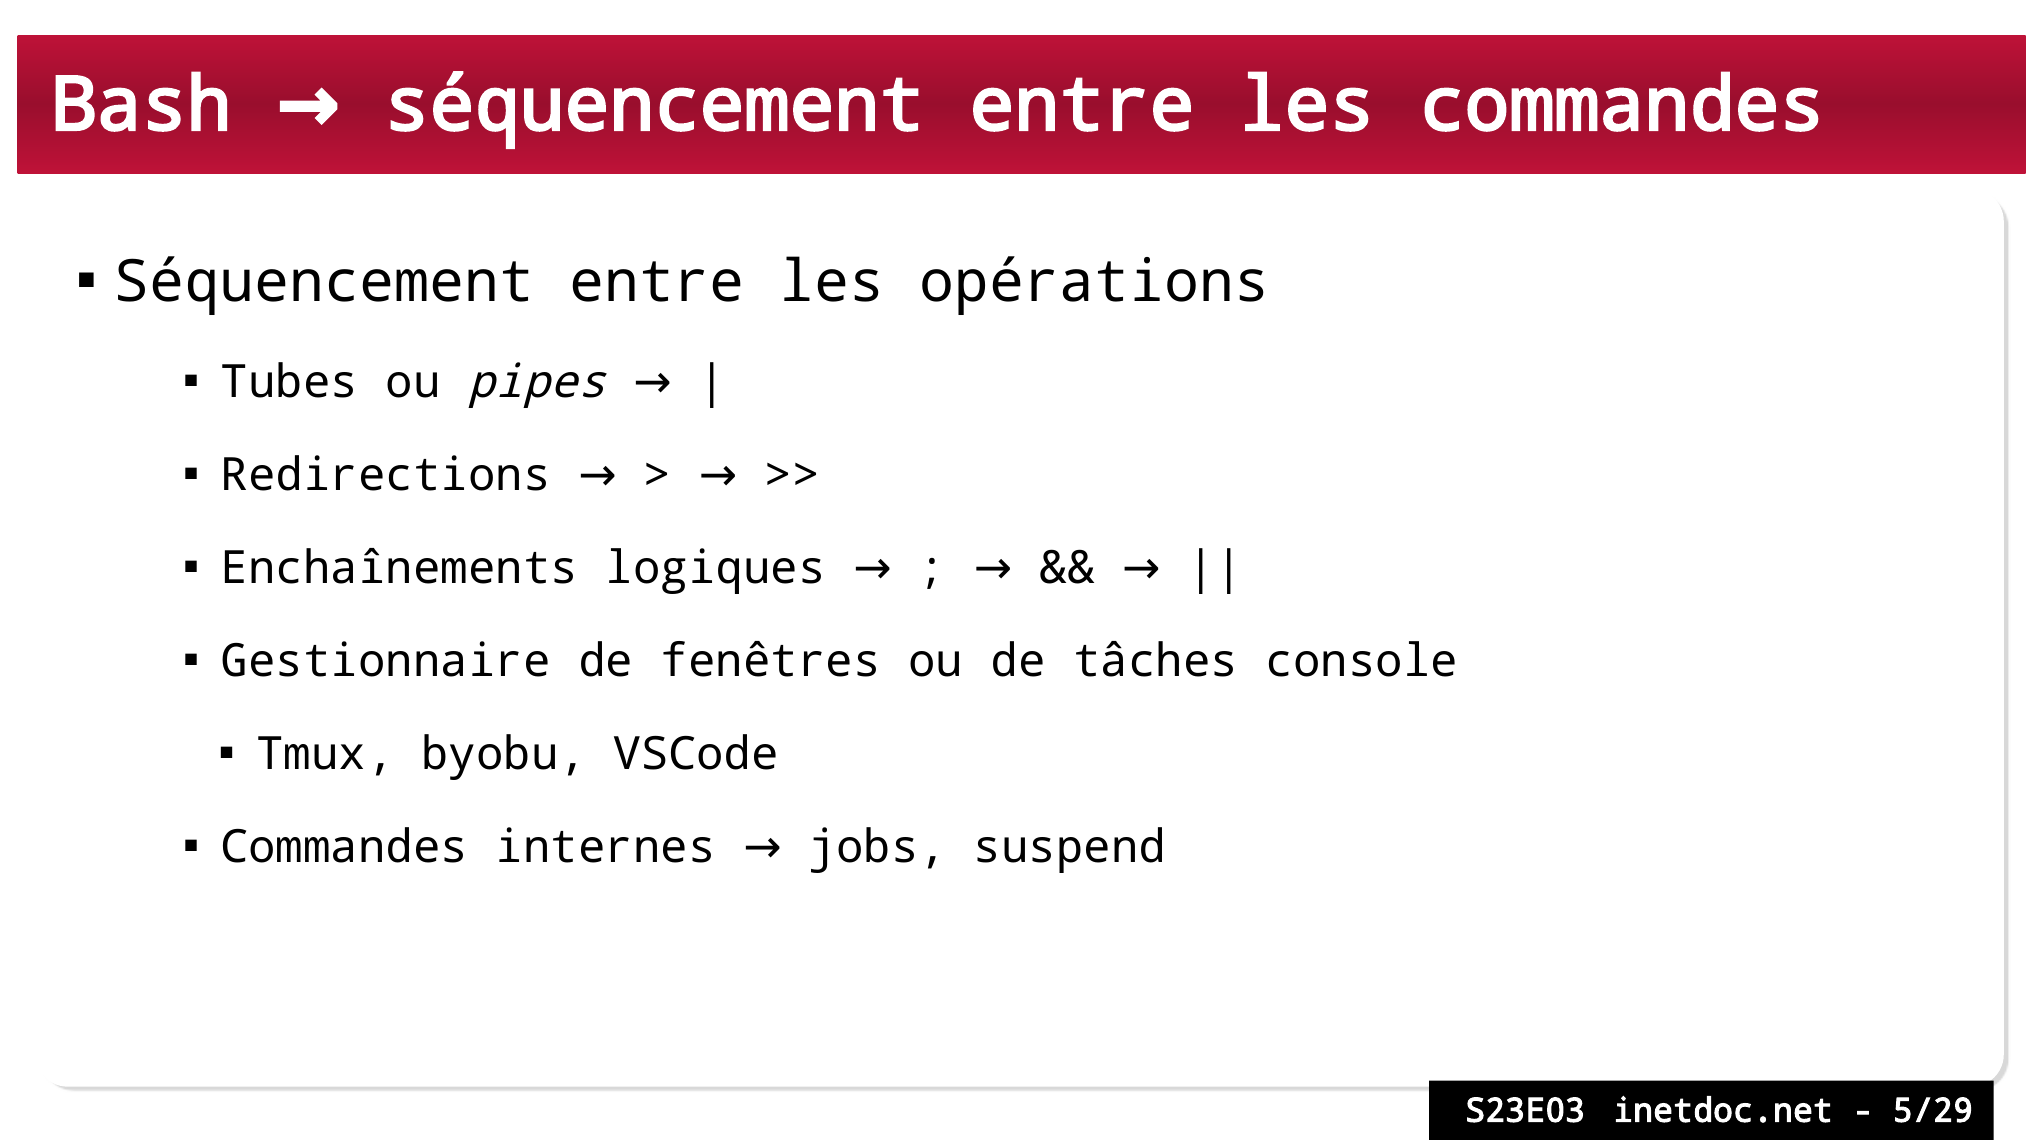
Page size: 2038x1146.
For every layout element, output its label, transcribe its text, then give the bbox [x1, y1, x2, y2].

text_box S23E03 inetdoc.net - <numéro>/29 [1429, 1080, 1994, 1140]
text_box Bash → séquencement entre les commandes [17, 35, 2026, 174]
text_box Séquencement entre les opérations Tubes ou pipes → | Redirections → > → >> Enchaînements logiques → ; → && → || Gestionnaire de fenêtres ou de tâches console Tmux, byobu, VSCode Commandes internes → jobs, suspend [35, 188, 2004, 1087]
